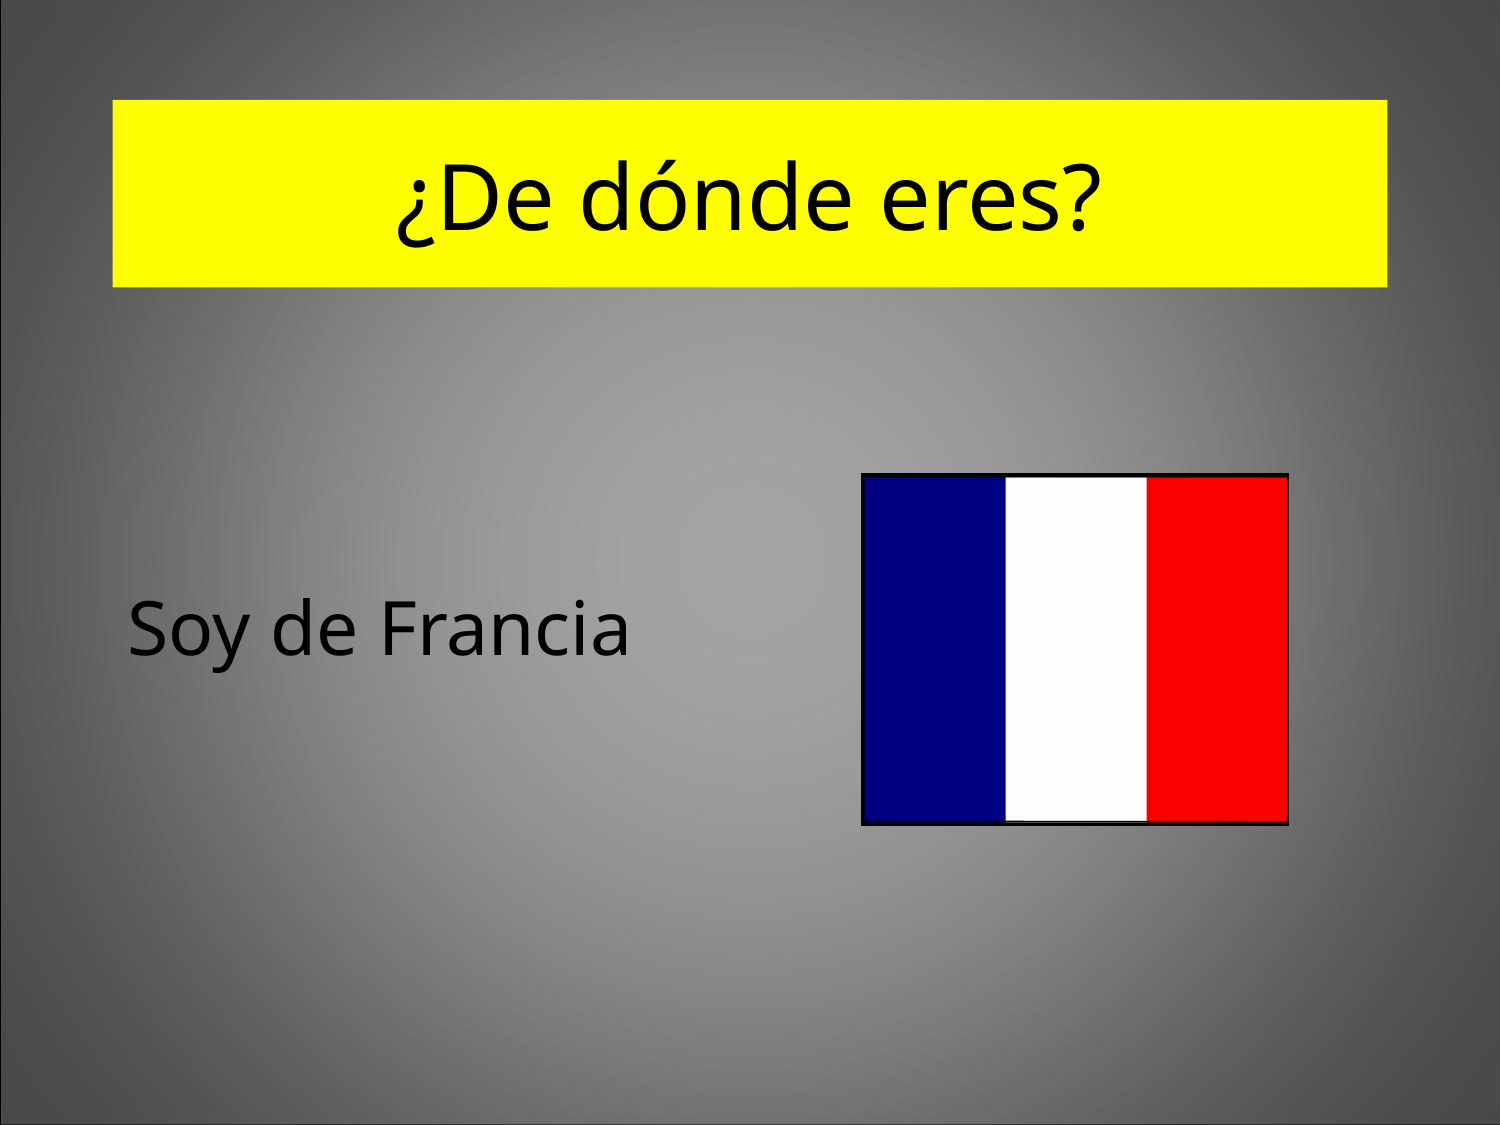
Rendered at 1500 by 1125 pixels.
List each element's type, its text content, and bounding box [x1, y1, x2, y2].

picture [0, 0, 1500, 1125]
list [762, 324, 1388, 1000]
list Soy de Francia [112, 324, 738, 1000]
title ¿De dónde eres? [112, 99, 1388, 288]
